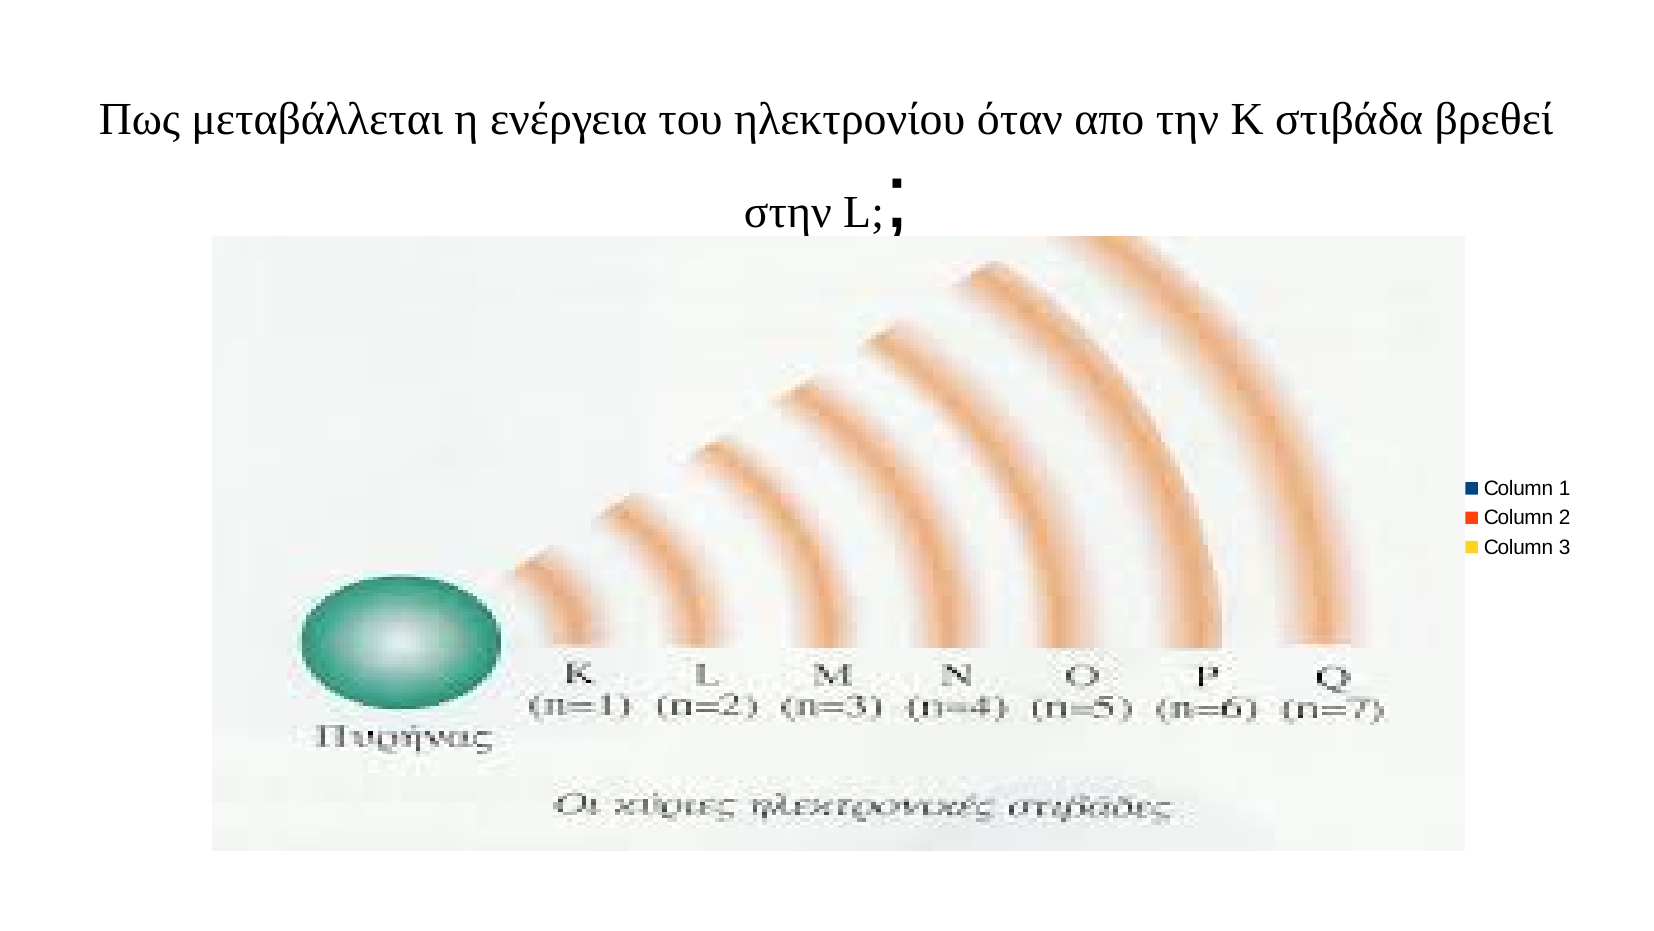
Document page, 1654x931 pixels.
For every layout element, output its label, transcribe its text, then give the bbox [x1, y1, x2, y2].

chart [1465, 247, 1590, 788]
picture [212, 236, 1465, 851]
title Πως μεταβάλλεται η ενέργεια του ηλεκτρονίου όταν απο την Κ στιβάδα βρεθεί στην L;; [82, 92, 1571, 249]
